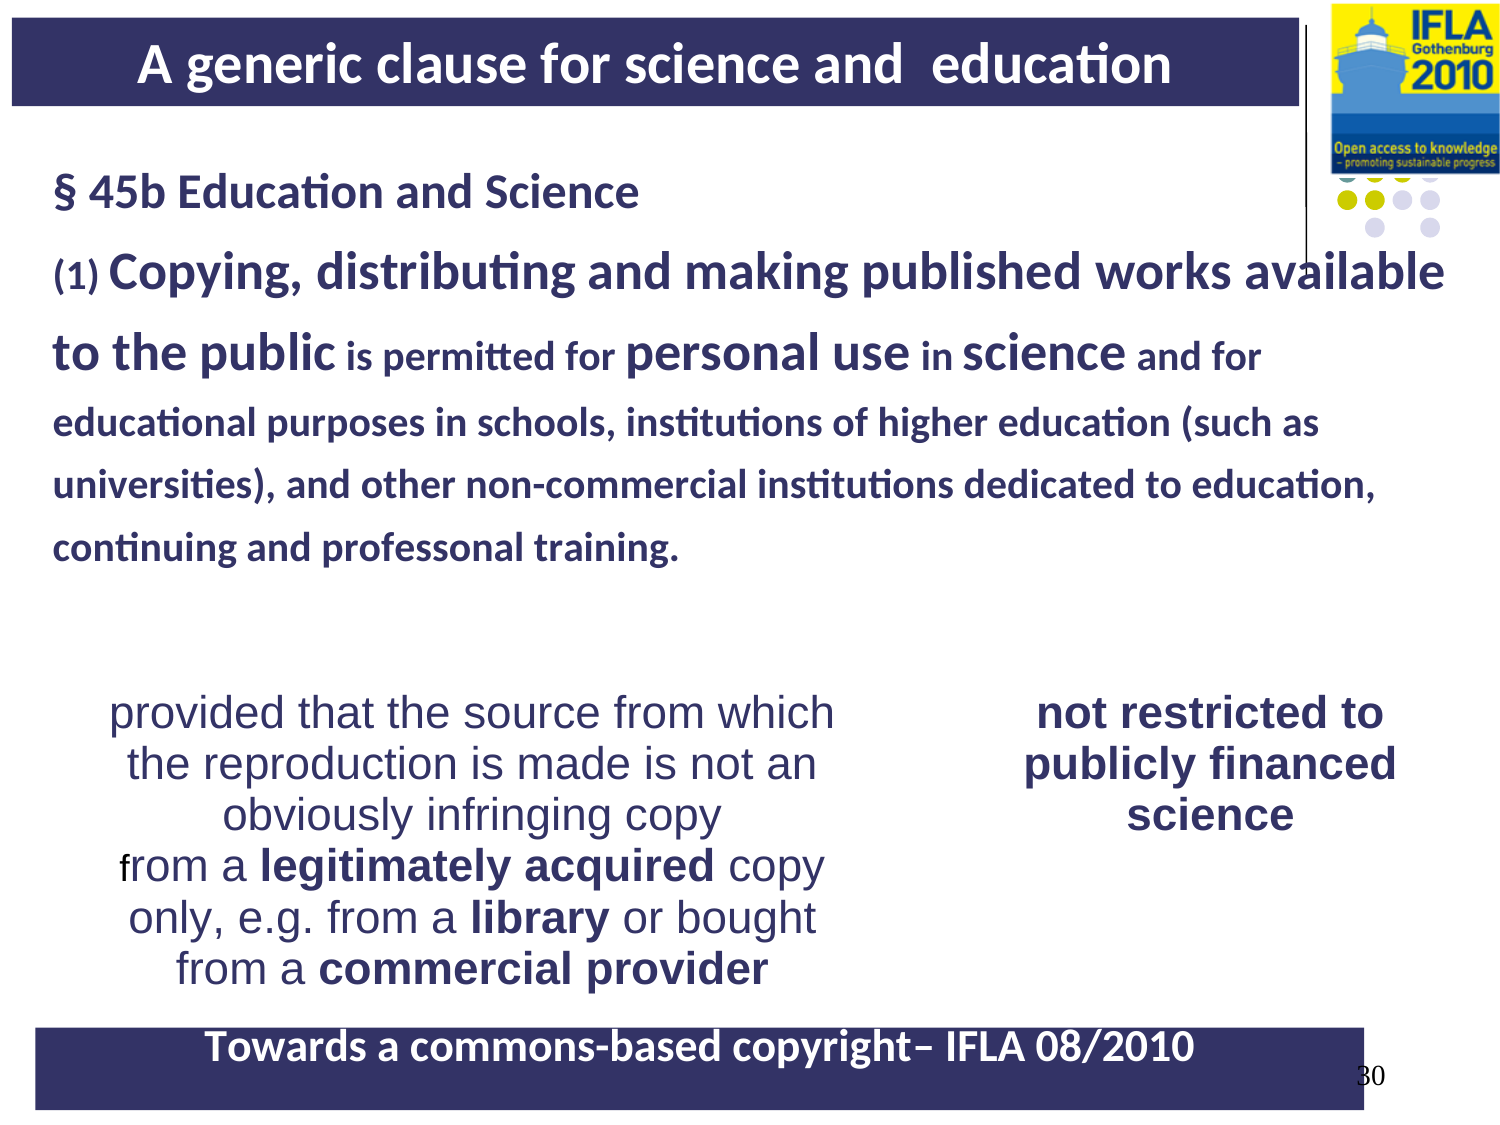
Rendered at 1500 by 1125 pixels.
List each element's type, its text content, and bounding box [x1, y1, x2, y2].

text_box § 45b Education and Science (1) Copying, distributing and making published works available to the public is permitted for personal use in science and for educational purposes in schools, institutions of higher education (such as universities), and other non-commercial institutions dedicated to education, continuing and professonal training. [34, 164, 1465, 669]
text_box not restricted to publicly financed science [944, 679, 1477, 851]
text_box [1356, 1026, 1459, 1105]
text_box provided that the source from which the reproduction is made is not an obviously infringing copy from a legitimately acquired copy only, e.g. from a library or bought from a commercial provider [88, 679, 857, 1014]
title A generic clause for science and education education [11, 17, 1300, 107]
